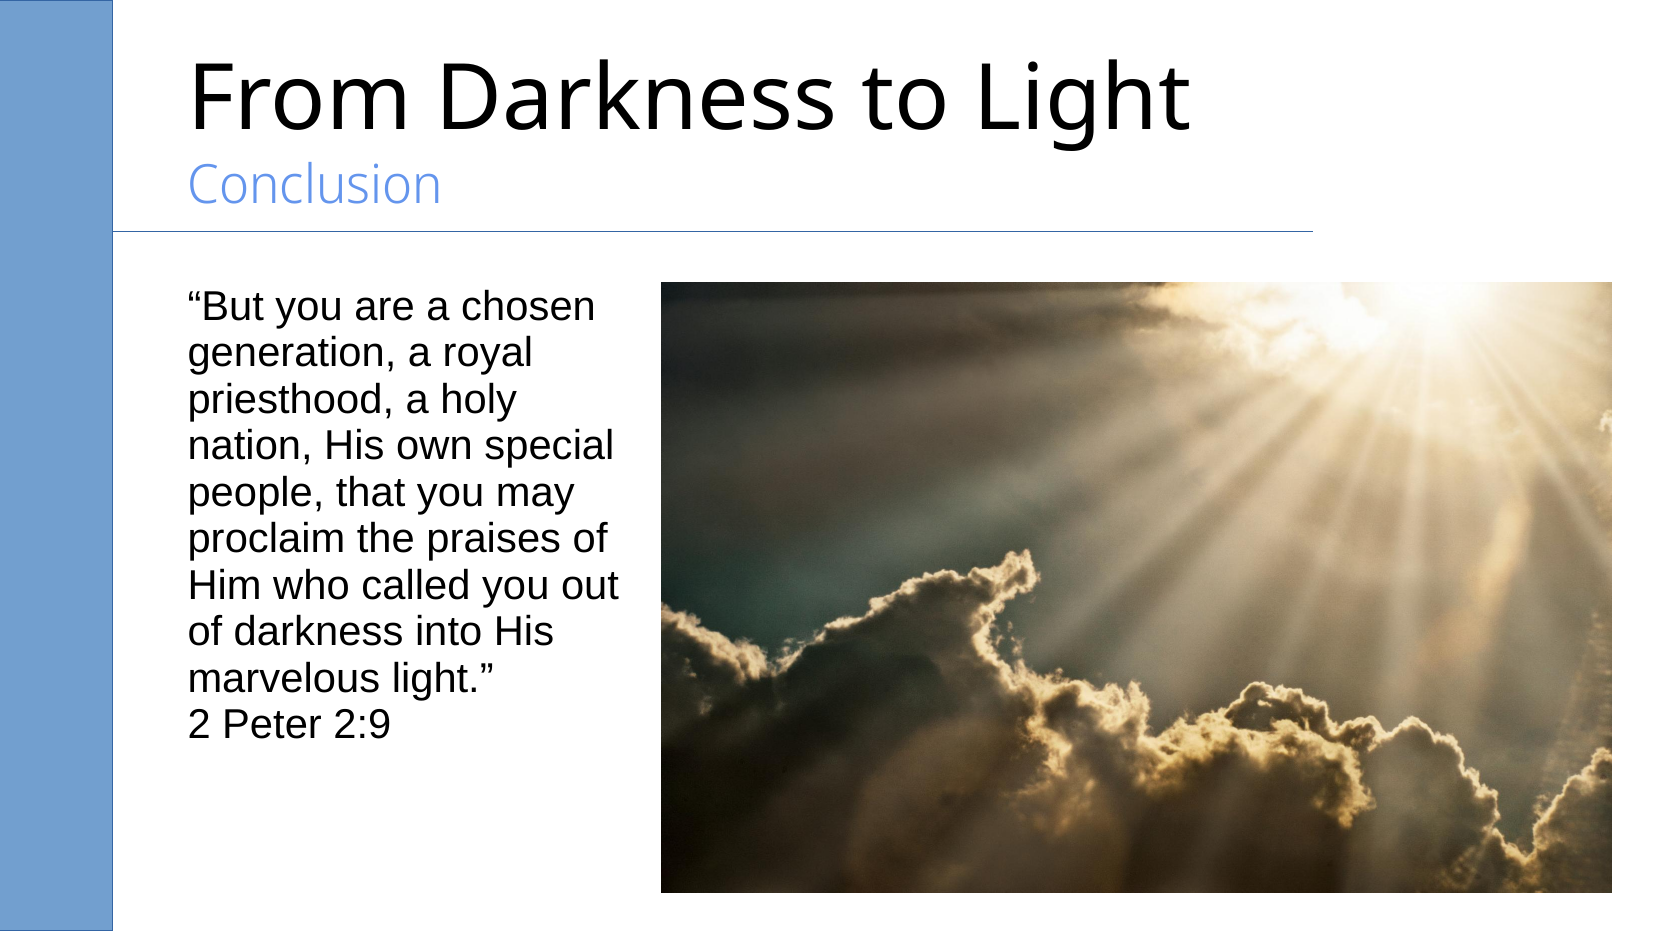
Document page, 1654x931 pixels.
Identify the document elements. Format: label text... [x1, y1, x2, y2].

subtitle “But you are a chosen generation, a royal priesthood, a holy nation, His own special people, that you may proclaim the praises of Him who called you out of darkness into His marvelous light.” 2 Peter 2:9 [187, 282, 635, 863]
title Conclusion [187, 125, 1571, 239]
title From Darkness to Light [187, 33, 1571, 125]
text_box [0, 0, 113, 931]
picture [661, 282, 1612, 893]
